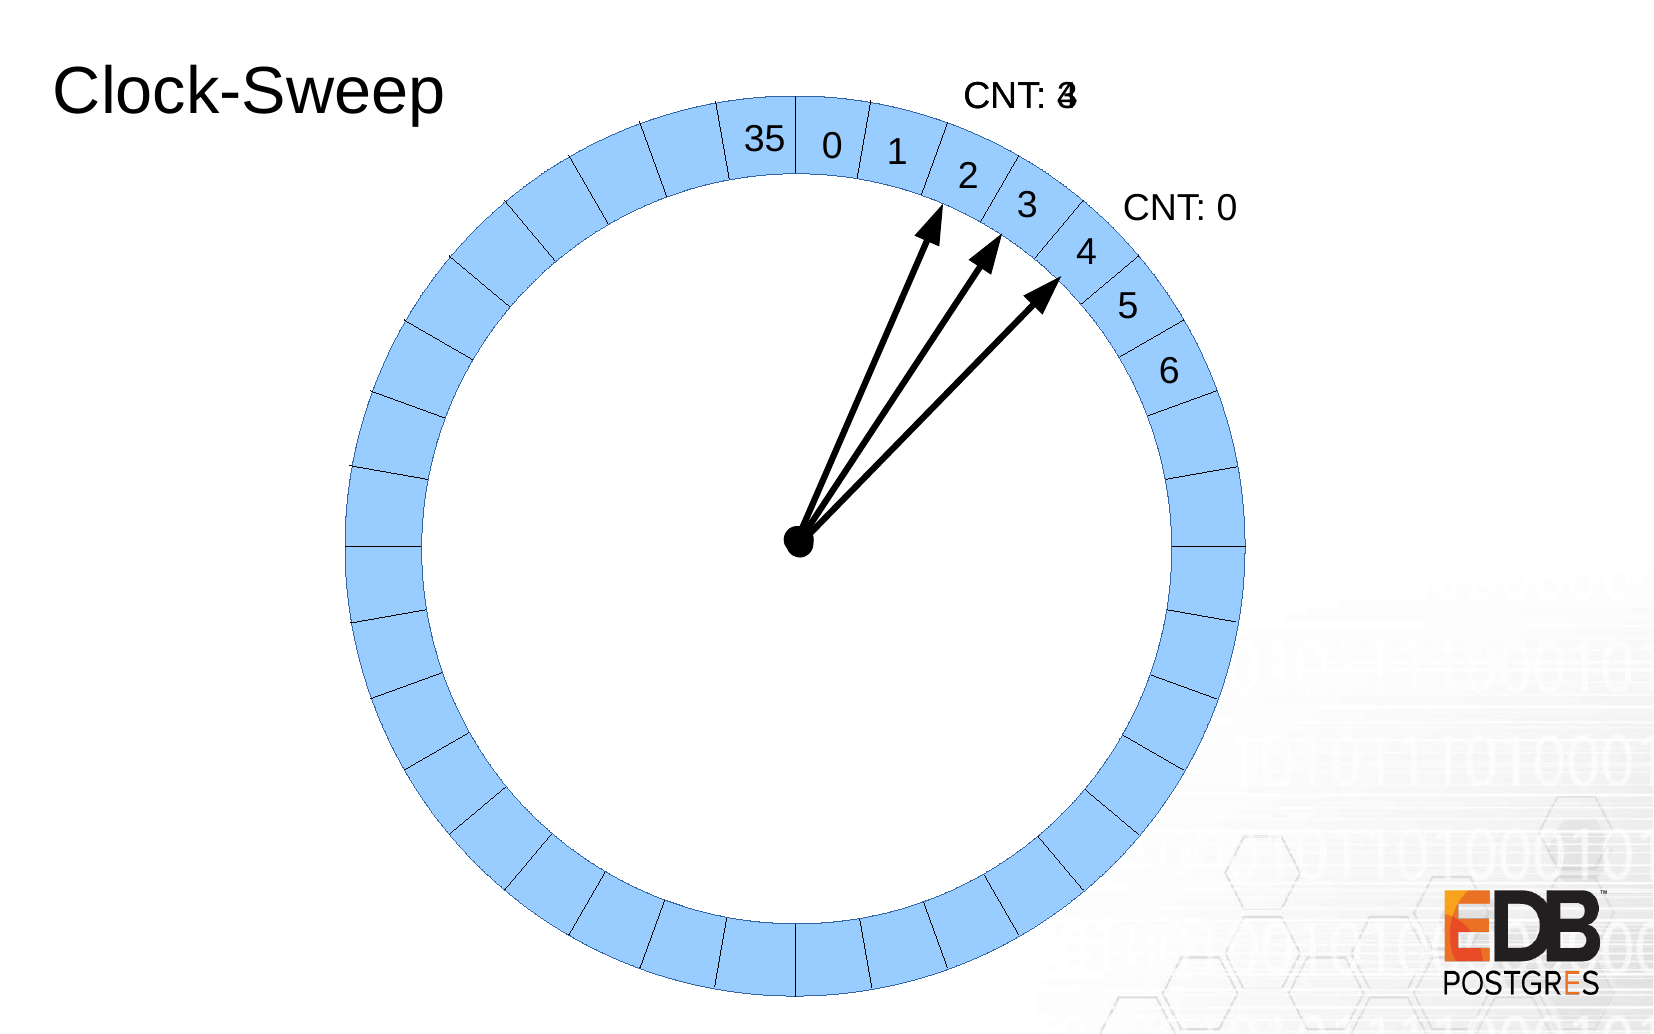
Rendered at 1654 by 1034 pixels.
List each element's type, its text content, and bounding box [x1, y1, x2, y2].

text_box 5 [1102, 276, 1154, 334]
picture [0, 0, 1654, 1034]
text_box 4 [1061, 223, 1112, 281]
text_box CNT: 0 [1108, 179, 1285, 251]
text_box [345, 96, 1246, 997]
text_box 6 [1144, 341, 1195, 399]
text_box 2 [943, 146, 994, 204]
text_box 1 [872, 123, 923, 181]
text_box 35 [729, 109, 801, 167]
text_box 3 [1002, 176, 1053, 234]
text_box CNT: 3 [948, 66, 1126, 138]
text_box 0 [807, 117, 858, 175]
title Clock-Sweep [52, 52, 1318, 128]
